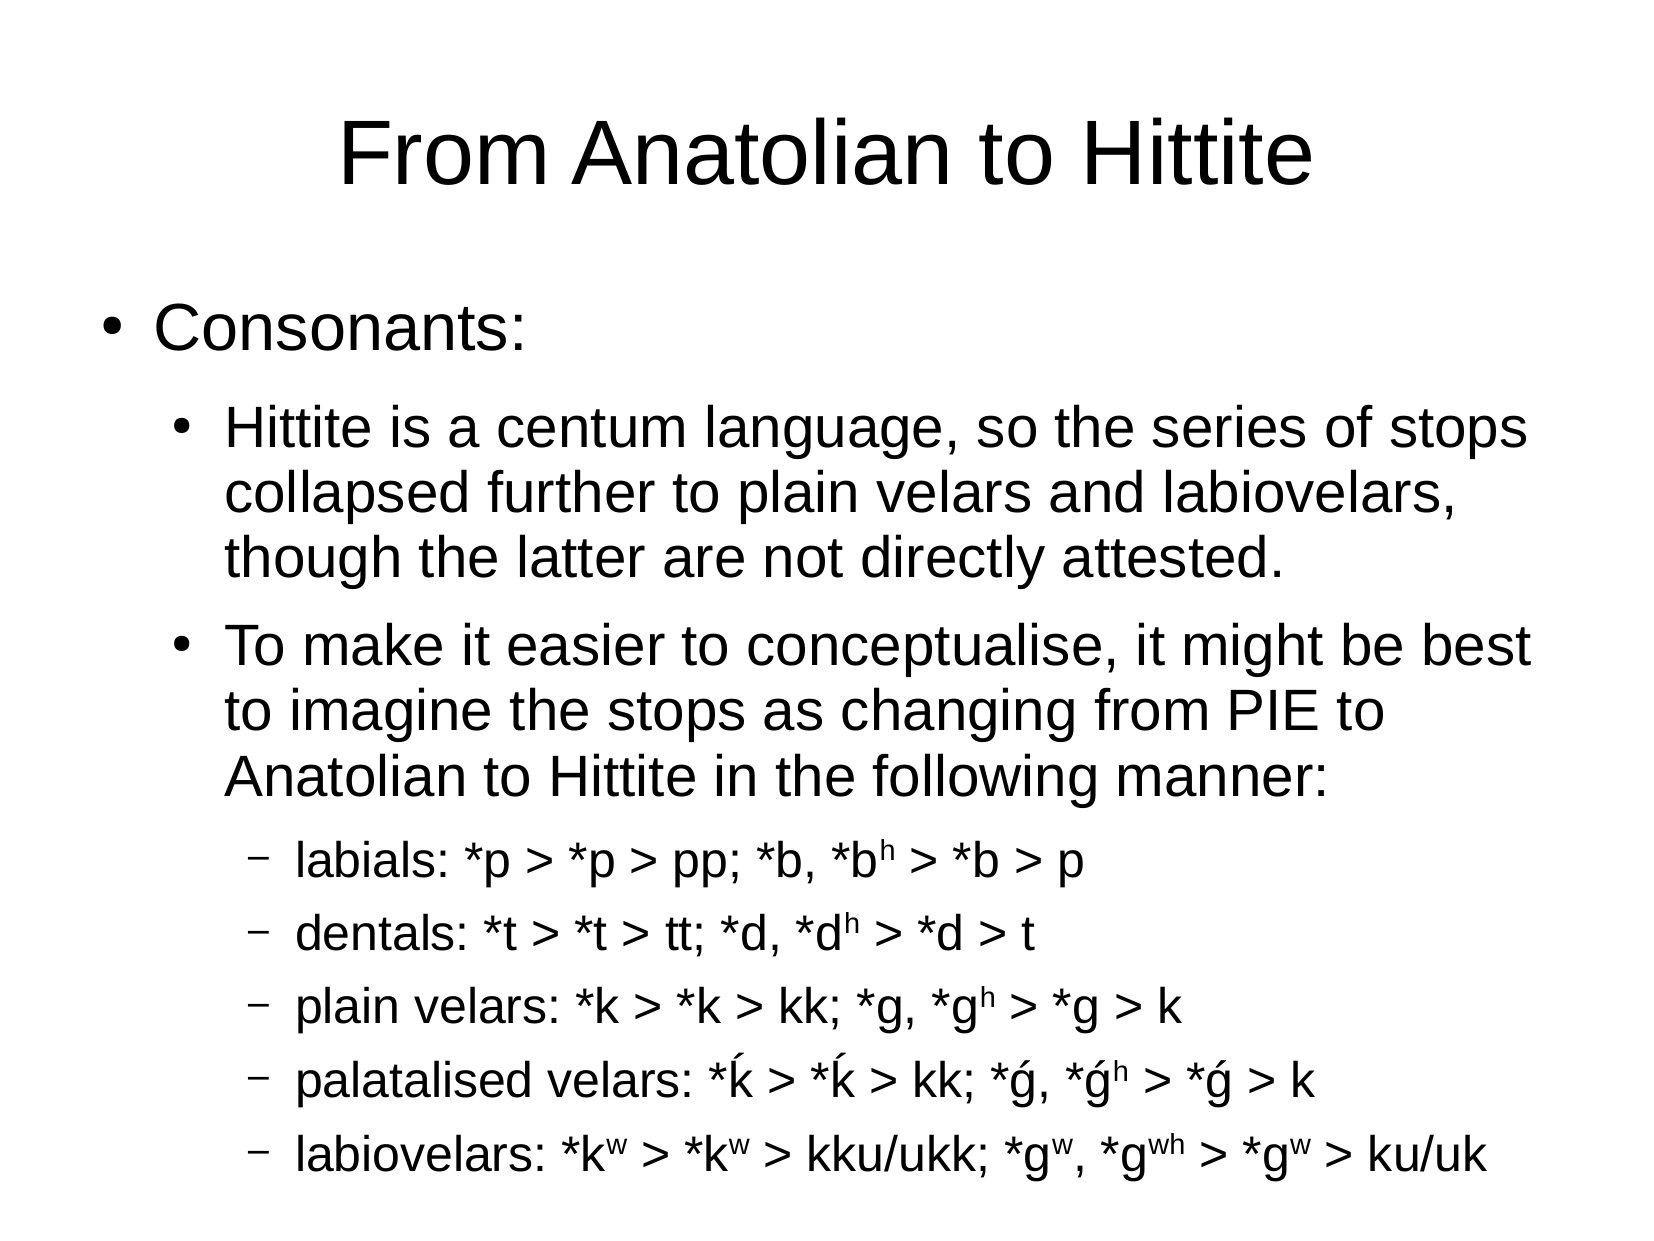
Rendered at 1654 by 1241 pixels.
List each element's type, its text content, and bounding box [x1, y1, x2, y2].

title From Anatolian to Hittite [82, 49, 1571, 257]
list Consonants: Hittite is a centum language, so the series of stops collapsed further to plain velars and labiovelars, though the latter are not directly attested. To make it easier to conceptualise, it might be best to imagine the stops as changing from PIE to Anatolian to Hittite in the following manner: labials: *p > *p > pp; *b, *bh > *b > p dentals: *t > *t > tt; *d, *dh > *d > t plain velars: *k > *k > kk; *g, *gh > *g > k palatalised velars: *ḱ > *ḱ > kk; *ǵ, *ǵh > *ǵ > k labiovelars: *kw > *kw > kku/ukk; *gw, *gwh > *gw > ku/uk [82, 290, 1571, 1181]
